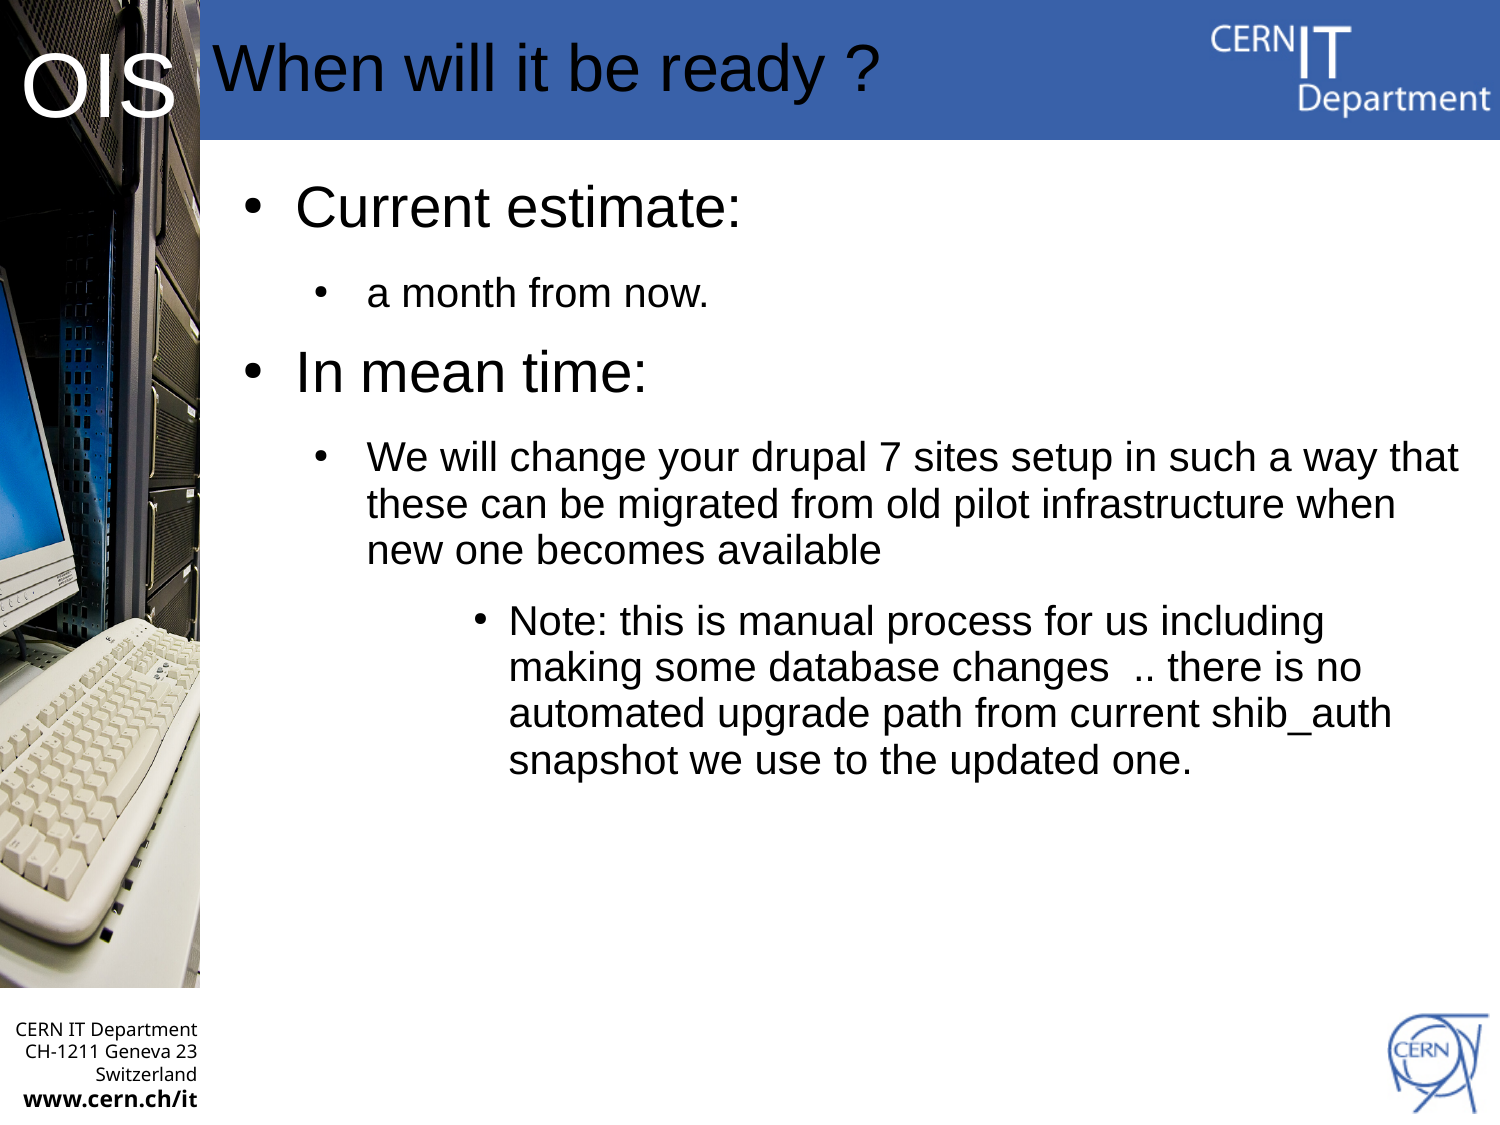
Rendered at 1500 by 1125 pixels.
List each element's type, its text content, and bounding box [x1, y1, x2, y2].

title When will it be ready ? [212, 7, 1125, 131]
picture [0, 0, 1500, 988]
picture [1387, 1012, 1490, 1114]
list Current estimate: a month from now. In mean time: We will change your drupal 7 sites setup in such a way that these can be migrated from old pilot infrastructure when new one becomes available Note: this is manual process for us including making some database changes .. there is no automated upgrade path from current shib_auth snapshot we use to the updated one. [225, 174, 1463, 973]
